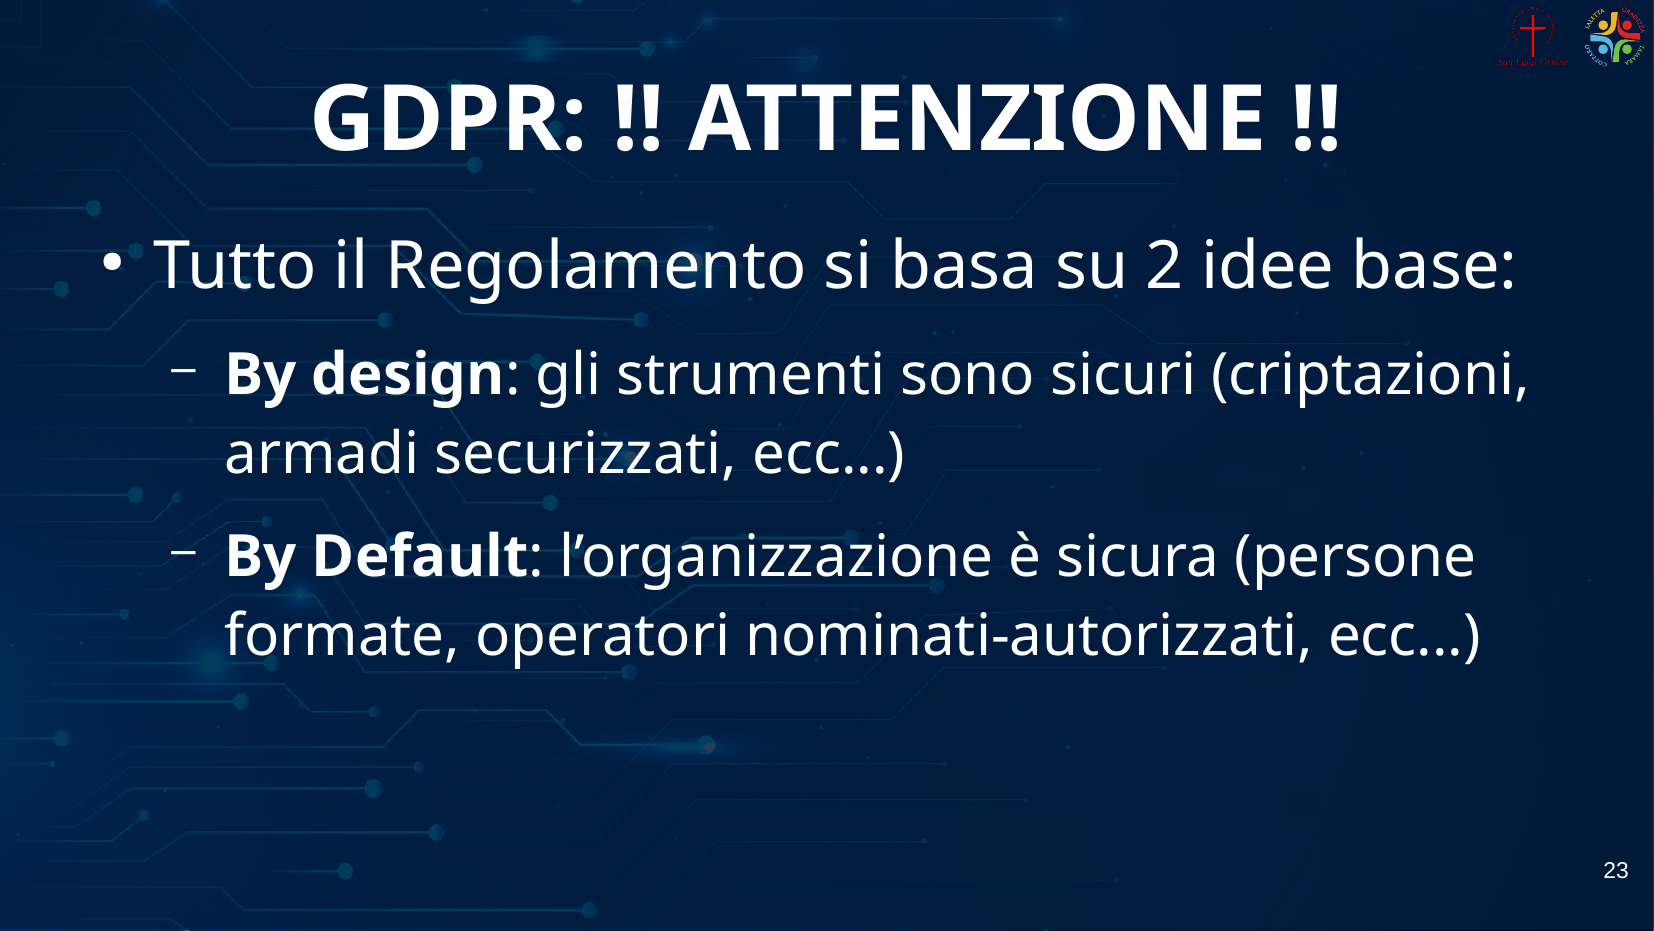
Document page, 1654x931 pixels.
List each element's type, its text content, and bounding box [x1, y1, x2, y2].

list Tutto il Regolamento si basa su 2 idee base: By design: gli strumenti sono sicuri (criptazioni, armadi securizzati, ecc...) By Default: l’organizzazione è sicura (persone formate, operatori nominati-autorizzati, ecc...) [82, 217, 1571, 809]
title GDPR: !! ATTENZIONE !! [82, 37, 1571, 193]
picture [1498, 7, 1568, 37]
